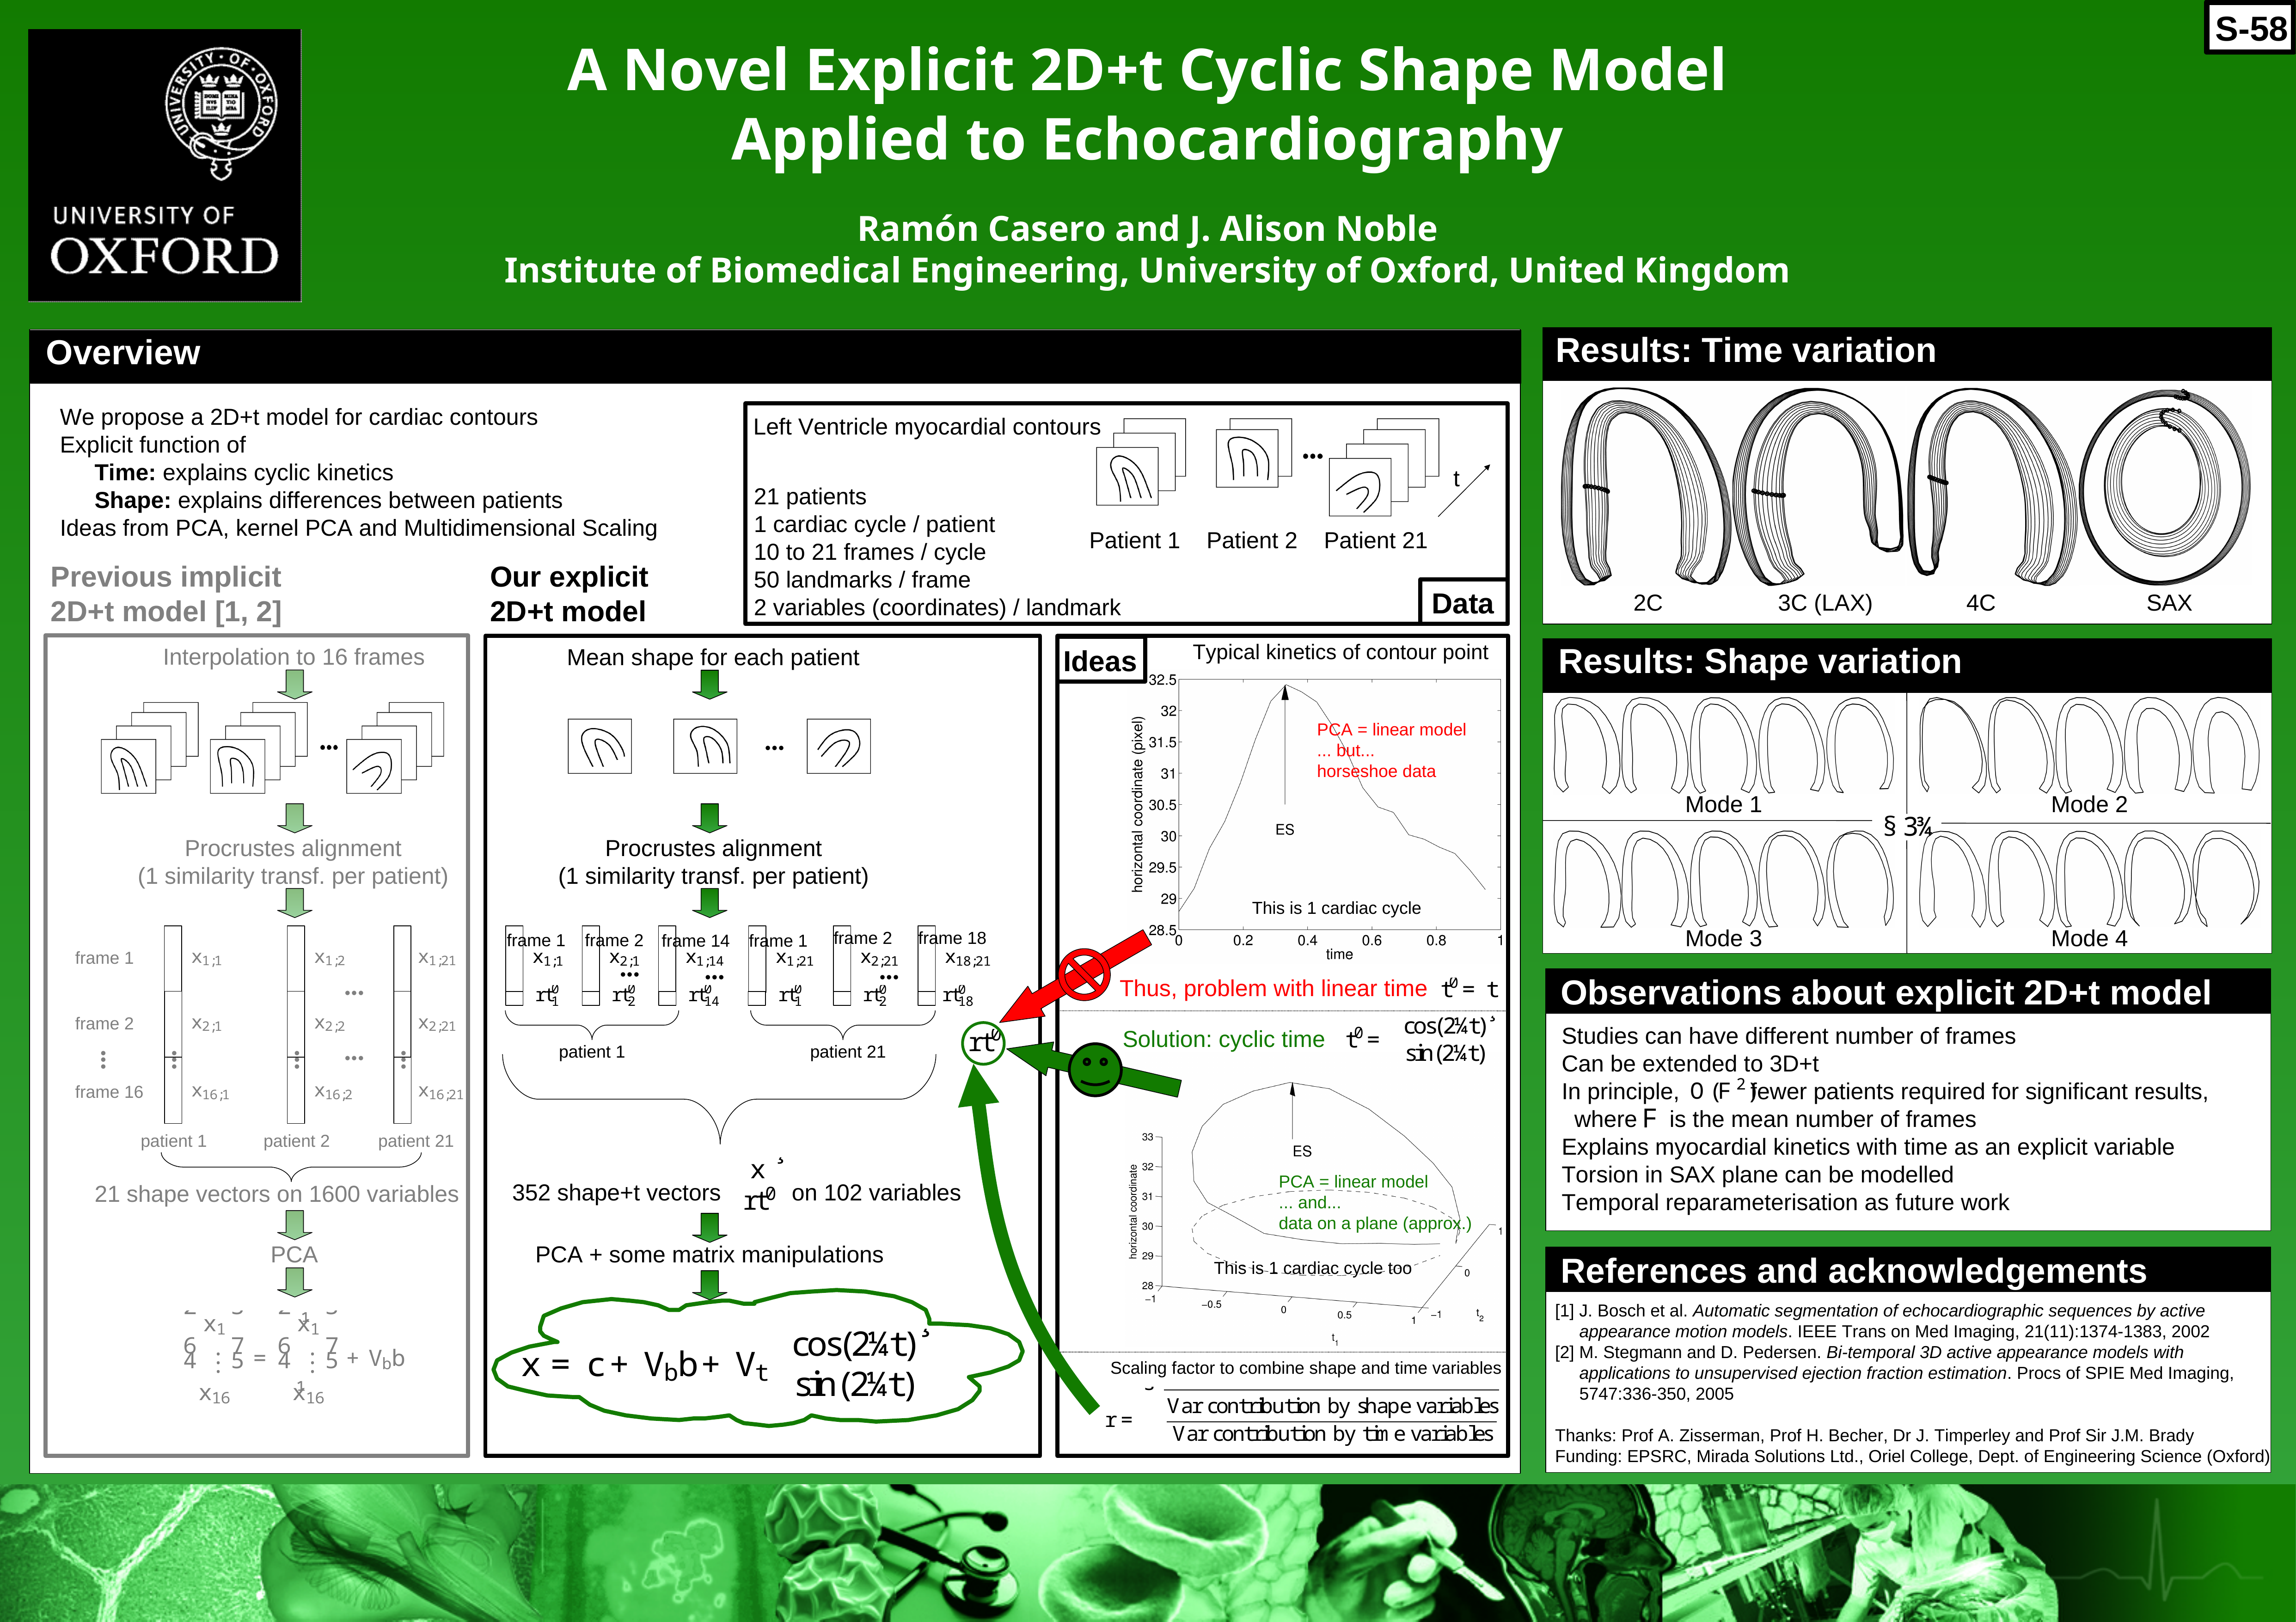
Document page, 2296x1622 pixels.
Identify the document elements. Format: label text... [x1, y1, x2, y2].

picture [531, 952, 566, 970]
picture [727, 1153, 789, 1222]
text_box Patient 2 [1200, 522, 1305, 557]
text_box References and acknowledgements [1554, 1245, 2213, 1294]
text_box 4C [1959, 584, 2003, 619]
text_box [2206, 2, 2294, 52]
text_box Ramón Casero and J. Alison Noble Institute of Biomedical Engineering, University of Oxford, United Kingdom [411, 201, 1885, 295]
picture [607, 952, 643, 970]
picture [1561, 386, 1906, 586]
text_box Data [1425, 581, 1501, 622]
text_box ... [286, 1043, 326, 1077]
picture [1127, 669, 1506, 965]
picture [416, 1086, 467, 1103]
picture [416, 1018, 459, 1035]
picture [190, 1018, 225, 1035]
text_box Ideas [1059, 639, 1143, 679]
text_box Observations about explicit 2D+t model [1554, 966, 2271, 1015]
text_box frame 1 [500, 925, 573, 954]
picture [1907, 386, 2253, 586]
picture [940, 985, 975, 1008]
picture [190, 952, 225, 969]
text_box frame 18 [911, 923, 993, 951]
text_box 352 shape+t vectors on 102 variables [789, 1174, 968, 1209]
text_box [1543, 638, 2272, 954]
text_box Typical kinetics of contour point [1186, 635, 1496, 667]
text_box patient 21 [371, 1126, 461, 1154]
text_box Overview [39, 326, 1427, 375]
text_box frame 16 [68, 1077, 151, 1105]
text_box 3C (LAX)‏ [1771, 584, 1880, 619]
picture [416, 952, 459, 969]
text_box frame 2 [68, 1009, 141, 1037]
text_box t [1446, 460, 1467, 495]
picture [777, 985, 804, 1008]
text_box ... [92, 1043, 132, 1077]
text_box Interpolation to 16 frames [156, 638, 433, 673]
text_box Patient 21 [1317, 522, 1435, 557]
text_box Patient 1 [1128, 522, 1188, 557]
picture [312, 1086, 355, 1103]
text_box frame 2 [827, 923, 900, 951]
text_box 21 shape vectors on 1600 variables [87, 1175, 466, 1210]
text_box SAX [2139, 584, 2200, 619]
text_box [29, 329, 1521, 1474]
picture [1640, 1108, 1667, 1132]
text_box ... [337, 1030, 372, 1069]
text_box Studies can have different number of frames Can be extended to 3D+t In principle, fewer patients required for significant results, where is the mean number of frames Explains myocardial kinetics with time as an explicit variable Torsion in SAX plane can be modelled Temporal reparameterisation as future work [1548, 1017, 2289, 1231]
text_box Mode 1 [1678, 786, 1769, 820]
text_box Solution: cyclic time [1115, 1021, 1333, 1055]
picture [1689, 1077, 1758, 1107]
picture [312, 1018, 348, 1035]
text_box [1] J. Bosch et al. Automatic segmentation of echocardiographic sequences by active appearance motion models. IEEE Trans on Med Imaging, 21(11):1374-1383, 2002 [2] M. Stegmann and D. Pedersen. Bi-temporal 3D active appearance models with applications to unsupervised ejection fraction estimation. Procs of SPIE Med Imaging, 5747:336-350, 2005 Thanks: Prof A. Zisserman, Prof H. Becher, Dr J. Timperley and Prof Sir J.M. Brady Funding: EPSRC, Mirada Solutions Ltd., Oriel College, Dept. of Engineering Science (Oxford)‏ [1548, 1296, 2289, 1469]
text_box Left Ventricle myocardial contours [746, 408, 1108, 443]
picture [1103, 1387, 1502, 1453]
text_box PCA = linear model ... and... data on a plane (approx.)‏ [1272, 1167, 1479, 1236]
picture [966, 1029, 1002, 1055]
picture [774, 952, 817, 970]
text_box We propose a 2D+t model for cardiac contours Explicit function of Time: explains cyclic kinetics Shape: explains differences between patients Ideas from PCA, kernel PCA and Multidimensional Scaling [46, 398, 792, 545]
text_box PCA [263, 1236, 325, 1271]
text_box S-58 [2208, 3, 2296, 52]
text_box Results: Time variation [1549, 324, 2242, 373]
picture [610, 985, 637, 1008]
picture [28, 29, 303, 304]
text_box 21 patients 1 cardiac cycle / patient 10 to 21 frames / cycle 50 landmarks / frame 2 variables (coordinates) / landmark [747, 478, 1128, 624]
picture [190, 1086, 233, 1103]
text_box A Novel Explicit 2D+t Cyclic Shape Model Applied to Echocardiography [104, 21, 2191, 183]
picture [858, 952, 901, 970]
text_box Mode 3 [1678, 919, 1769, 955]
picture [686, 985, 722, 1008]
text_box frame 14 [655, 926, 737, 954]
picture [567, 718, 873, 777]
text_box Procrustes alignment (1 similarity transf. per patient)‏ [551, 830, 876, 892]
text_box ... [612, 946, 647, 985]
picture [1439, 978, 1501, 1001]
text_box ... [337, 964, 372, 1004]
text_box This is 1 cardiac cycle too [1207, 1253, 1419, 1281]
text_box Our explicit 2D+t model [483, 554, 656, 631]
text_box PCA = linear model ... but... horseshoe data [1310, 715, 1474, 784]
text_box frame 2 [578, 925, 651, 954]
text_box [1545, 1247, 2271, 1473]
text_box [1543, 327, 2272, 624]
text_box frame 1 [742, 926, 815, 954]
text_box patient 1 [552, 1037, 632, 1065]
text_box Scaling factor to combine shape and time variables [1103, 1353, 1506, 1381]
text_box Mode 4 [2044, 919, 2135, 955]
picture [533, 985, 561, 1008]
picture [518, 1323, 938, 1412]
text_box frame 1 [68, 943, 141, 971]
text_box Results: Shape variation [1551, 635, 2271, 684]
picture [181, 1310, 409, 1410]
picture [943, 952, 993, 970]
text_box Procrustes alignment (1 similarity transf. per patient)‏ [130, 830, 456, 892]
text_box Mode 2 [2044, 786, 2135, 821]
text_box ... [393, 1043, 432, 1077]
text_box PCA + some matrix manipulations [528, 1236, 892, 1271]
picture [1096, 416, 1443, 518]
text_box 2C [1626, 584, 1670, 619]
picture [1553, 695, 1896, 795]
text_box This is 1 cardiac cycle [1245, 893, 1428, 921]
text_box Previous implicit 2D+t model [1, 2] [44, 554, 290, 631]
text_box 352 shape+t vectors on 102 variables [505, 1174, 727, 1209]
text_box Mean shape for each patient [560, 638, 867, 673]
picture [0, 1484, 2296, 1622]
picture [861, 985, 888, 1008]
text_box Thus, problem with linear time [1112, 969, 1435, 1004]
text_box patient 1 [134, 1126, 214, 1154]
picture [312, 952, 348, 969]
picture [1553, 815, 2262, 929]
text_box ... [872, 949, 906, 988]
picture [1125, 1012, 1506, 1348]
text_box [1769, 839, 2044, 954]
text_box ... [758, 719, 792, 759]
text_box ... [698, 949, 732, 988]
text_box [1545, 968, 2271, 1231]
text_box ... [164, 1043, 203, 1077]
text_box patient 21 [803, 1037, 893, 1065]
picture [1919, 695, 2262, 795]
picture [684, 952, 727, 970]
text_box patient 2 [257, 1126, 337, 1154]
picture [100, 700, 447, 795]
